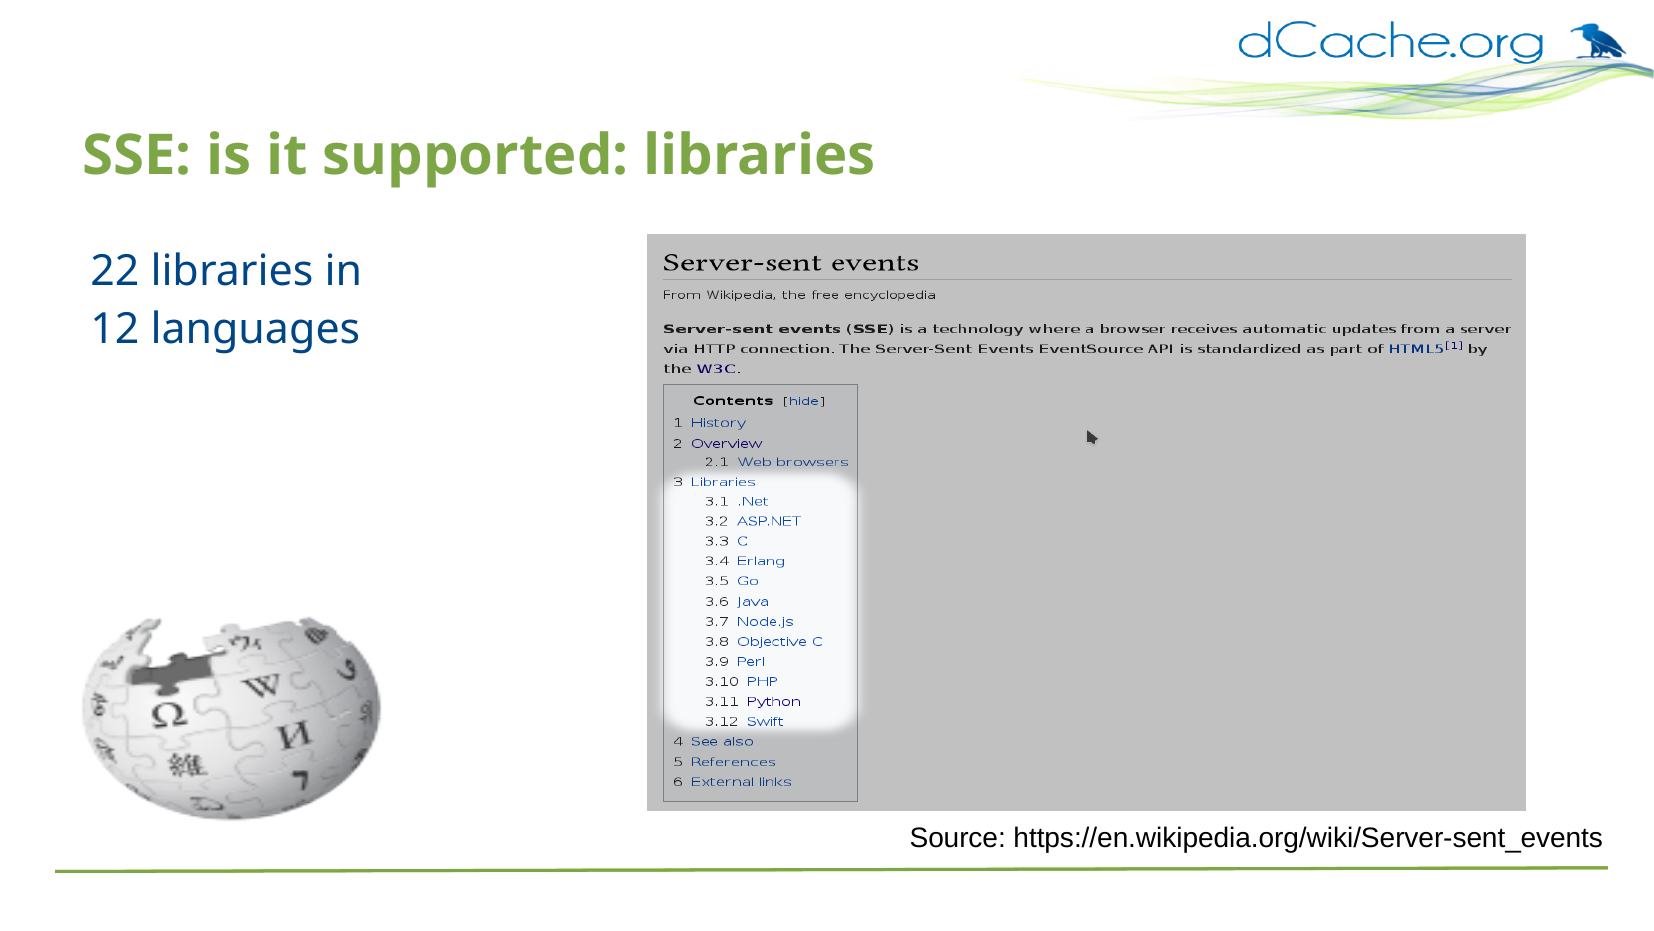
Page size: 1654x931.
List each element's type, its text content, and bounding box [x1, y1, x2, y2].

picture [647, 234, 1526, 811]
title SSE: is it supported: libraries [82, 116, 1605, 189]
list 22 libraries in 12 languages [29, 239, 647, 358]
picture [956, 12, 1654, 127]
text_box Source: https://en.wikipedia.org/wiki/Server-sent_events [460, 814, 1619, 862]
picture [80, 615, 385, 824]
